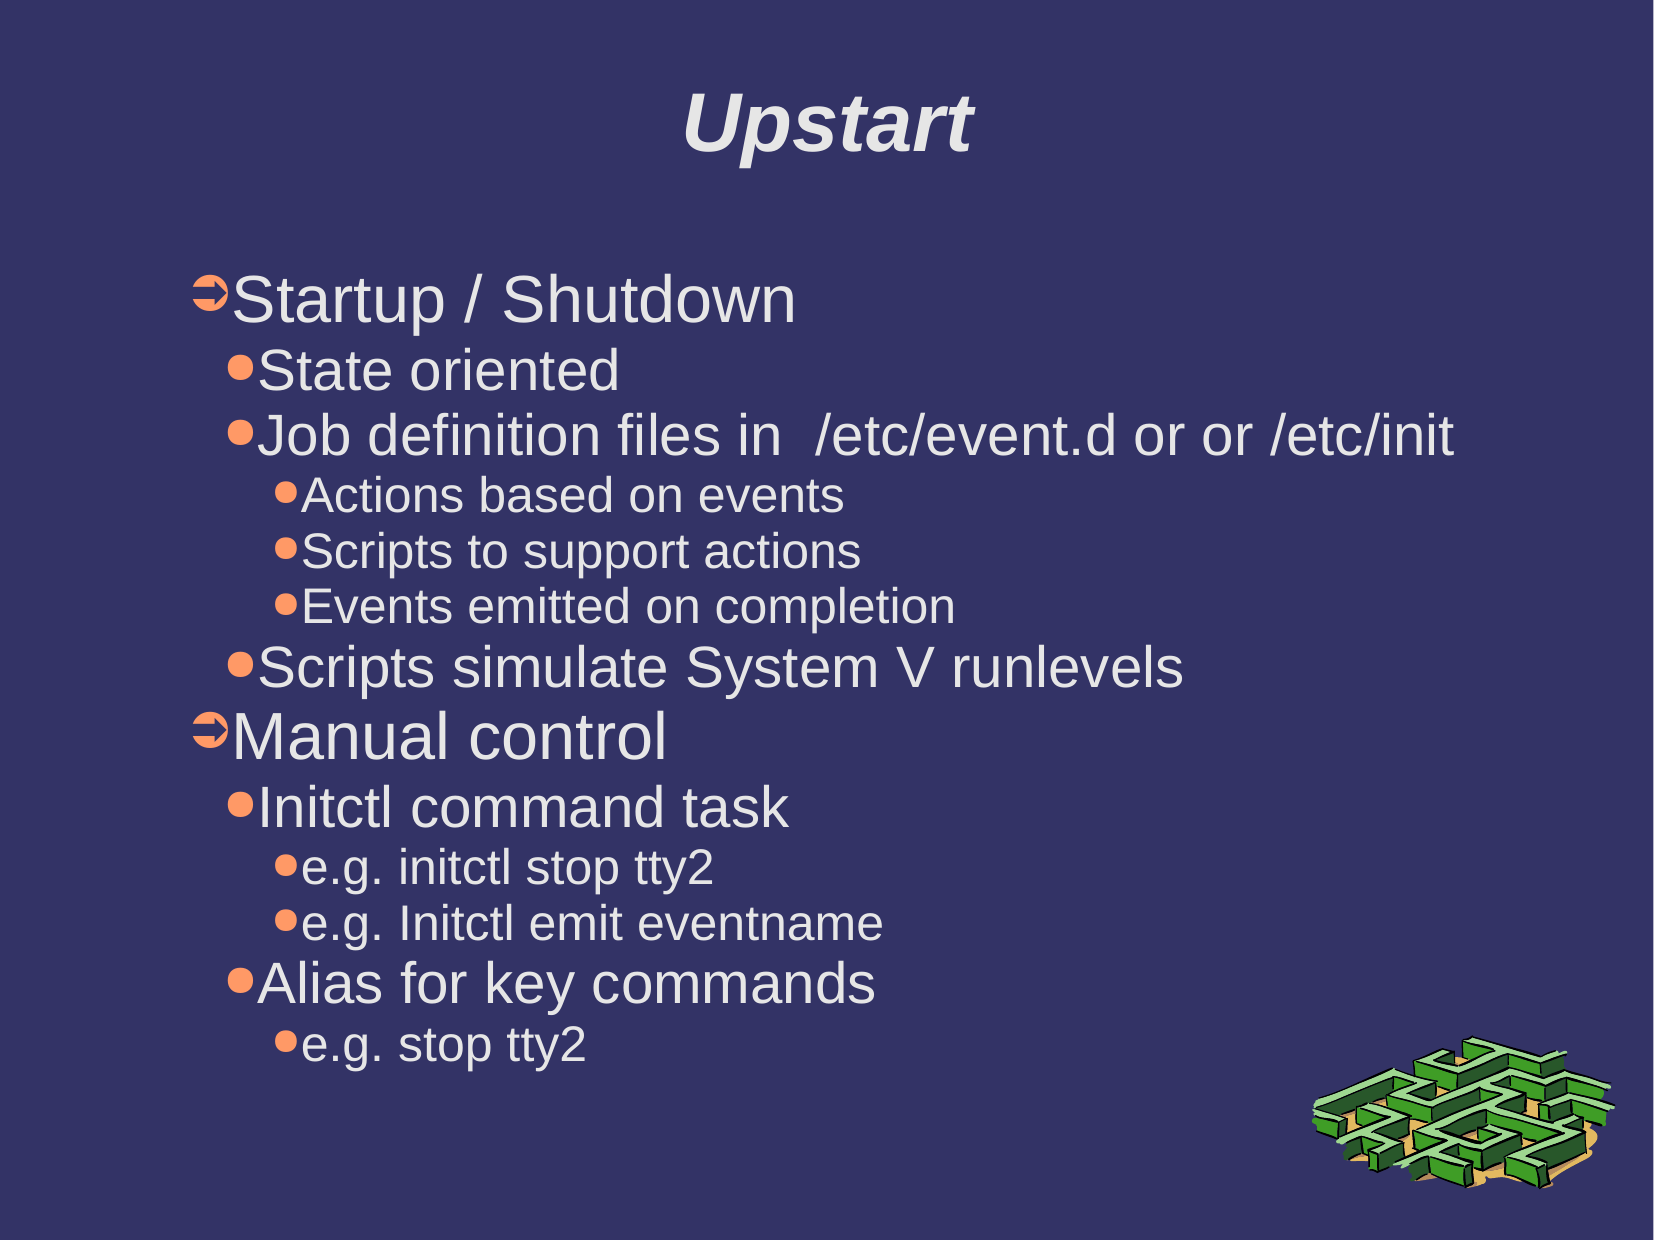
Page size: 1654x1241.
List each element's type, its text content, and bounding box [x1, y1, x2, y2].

title Upstart [121, 19, 1534, 227]
list Startup / Shutdown State oriented Job definition files in /etc/event.d or or /etc/init Actions based on events Scripts to support actions Events emitted on completion Scripts simulate System V runlevels Manual control Initctl command task e.g. initctl stop tty2 e.g. Initctl emit eventname Alias for key commands e.g. stop tty2 [187, 262, 1579, 1082]
